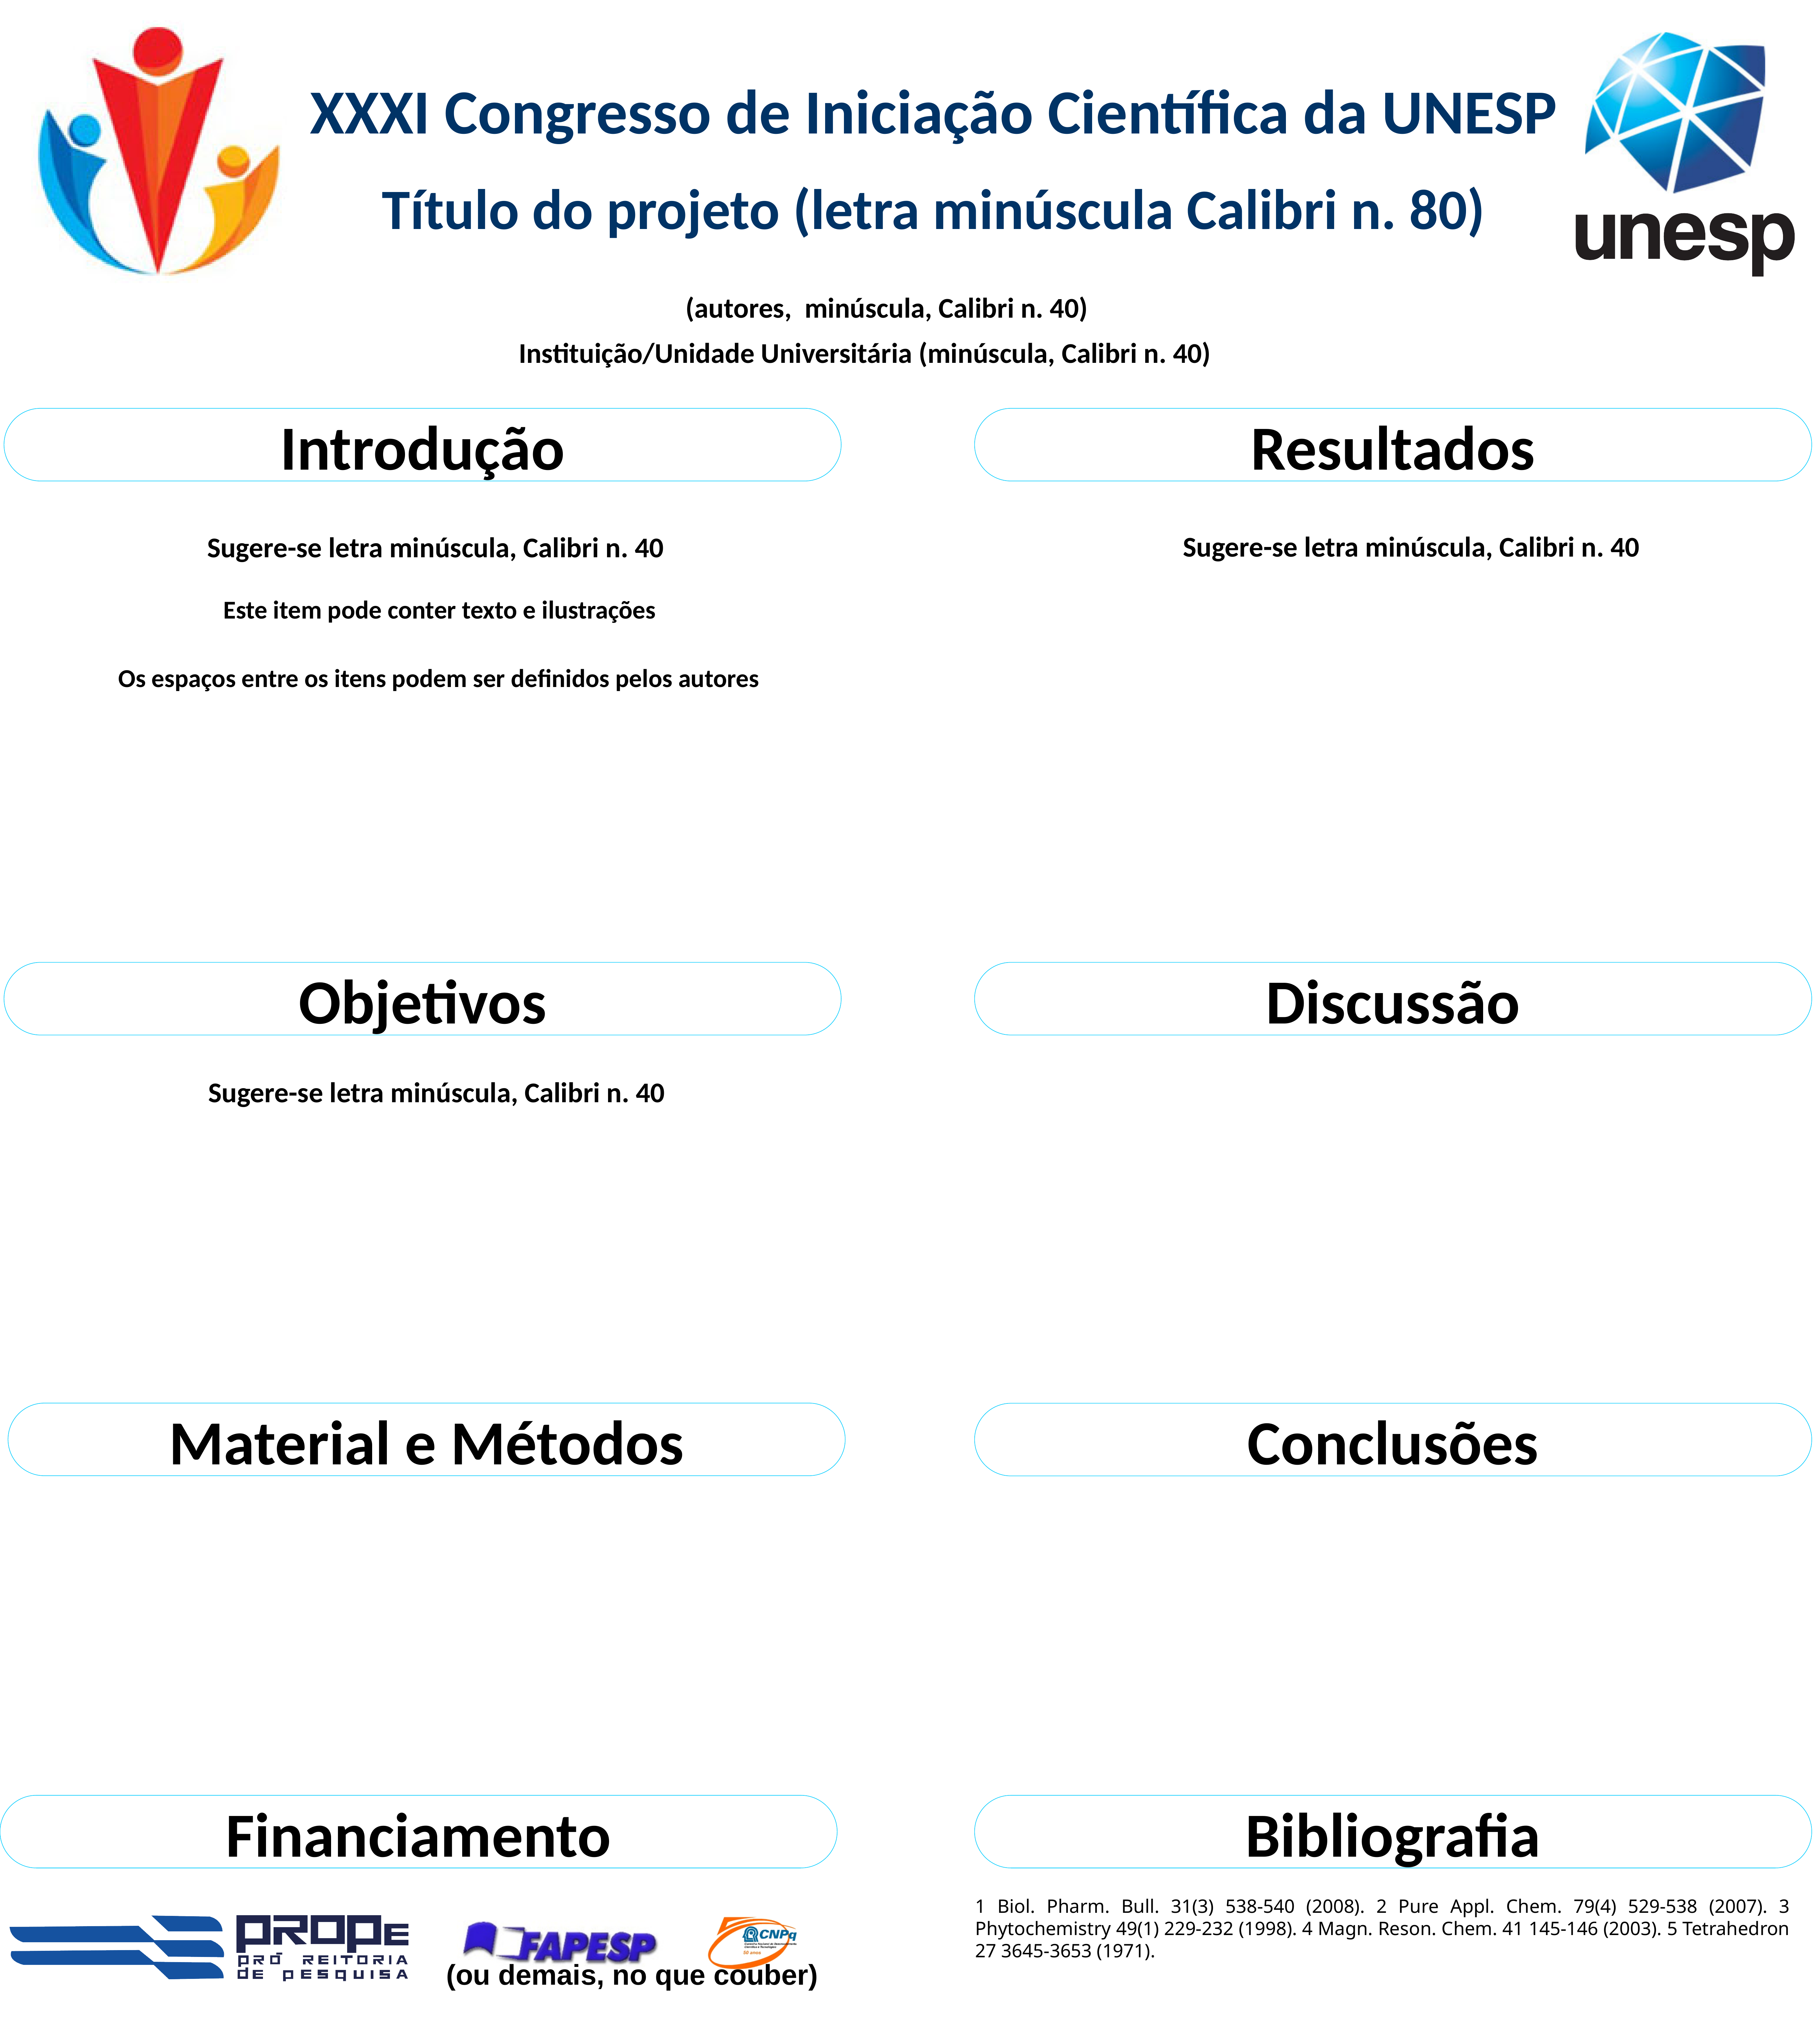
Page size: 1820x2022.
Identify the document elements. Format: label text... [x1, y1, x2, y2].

text_box Conclusões [974, 1403, 1812, 1476]
text_box (autores, minúscula, Calibri n. 40) [275, 287, 1501, 326]
text_box (ou demais, no que couber) [441, 1954, 823, 1994]
text_box Os espaços entre os itens podem ser definidos pelos autores [113, 659, 825, 695]
text_box Introdução [4, 408, 841, 481]
picture [29, 20, 287, 283]
text_box 1 Biol. Pharm. Bull. 31(3) 538-540 (2008). 2 Pure Appl. Chem. 79(4) 529-538 (2007). 3 Phytochemistry 49(1) 229-232 (1998). 4 Magn. Reson. Chem. 41 145-146 (2003). 5 Tetrahedron 27 3645-3653 (1971). [971, 1892, 1796, 1964]
text_box Sugere-se letra minúscula, Calibri n. 40 [1178, 525, 1645, 565]
text_box Bibliografia [974, 1795, 1812, 1868]
text_box Objetivos [4, 962, 841, 1035]
chart [708, 1917, 797, 1954]
text_box Discussão [974, 962, 1812, 1035]
text_box Material e Métodos [8, 1403, 845, 1476]
text_box Financiamento [0, 1795, 837, 1868]
text_box Este item pode conter texto e ilustrações [218, 590, 704, 627]
text_box Resultados [974, 408, 1812, 481]
text_box Sugere-se letra minúscula, Calibri n. 40 [202, 526, 669, 566]
picture [1585, 32, 1765, 193]
picture [457, 1920, 663, 1954]
text_box Título do projeto (letra minúscula Calibri n. 80) [255, 170, 1614, 259]
picture [1569, 204, 1800, 283]
text_box Instituição/Unidade Universitária (minúscula, Calibri n. 40) [514, 332, 1367, 371]
text_box XXXI Congresso de Iniciação Científica da UNESP [255, 68, 1585, 170]
picture [10, 1915, 408, 1981]
text_box Sugere-se letra minúscula, Calibri n. 40 [203, 1071, 671, 1111]
